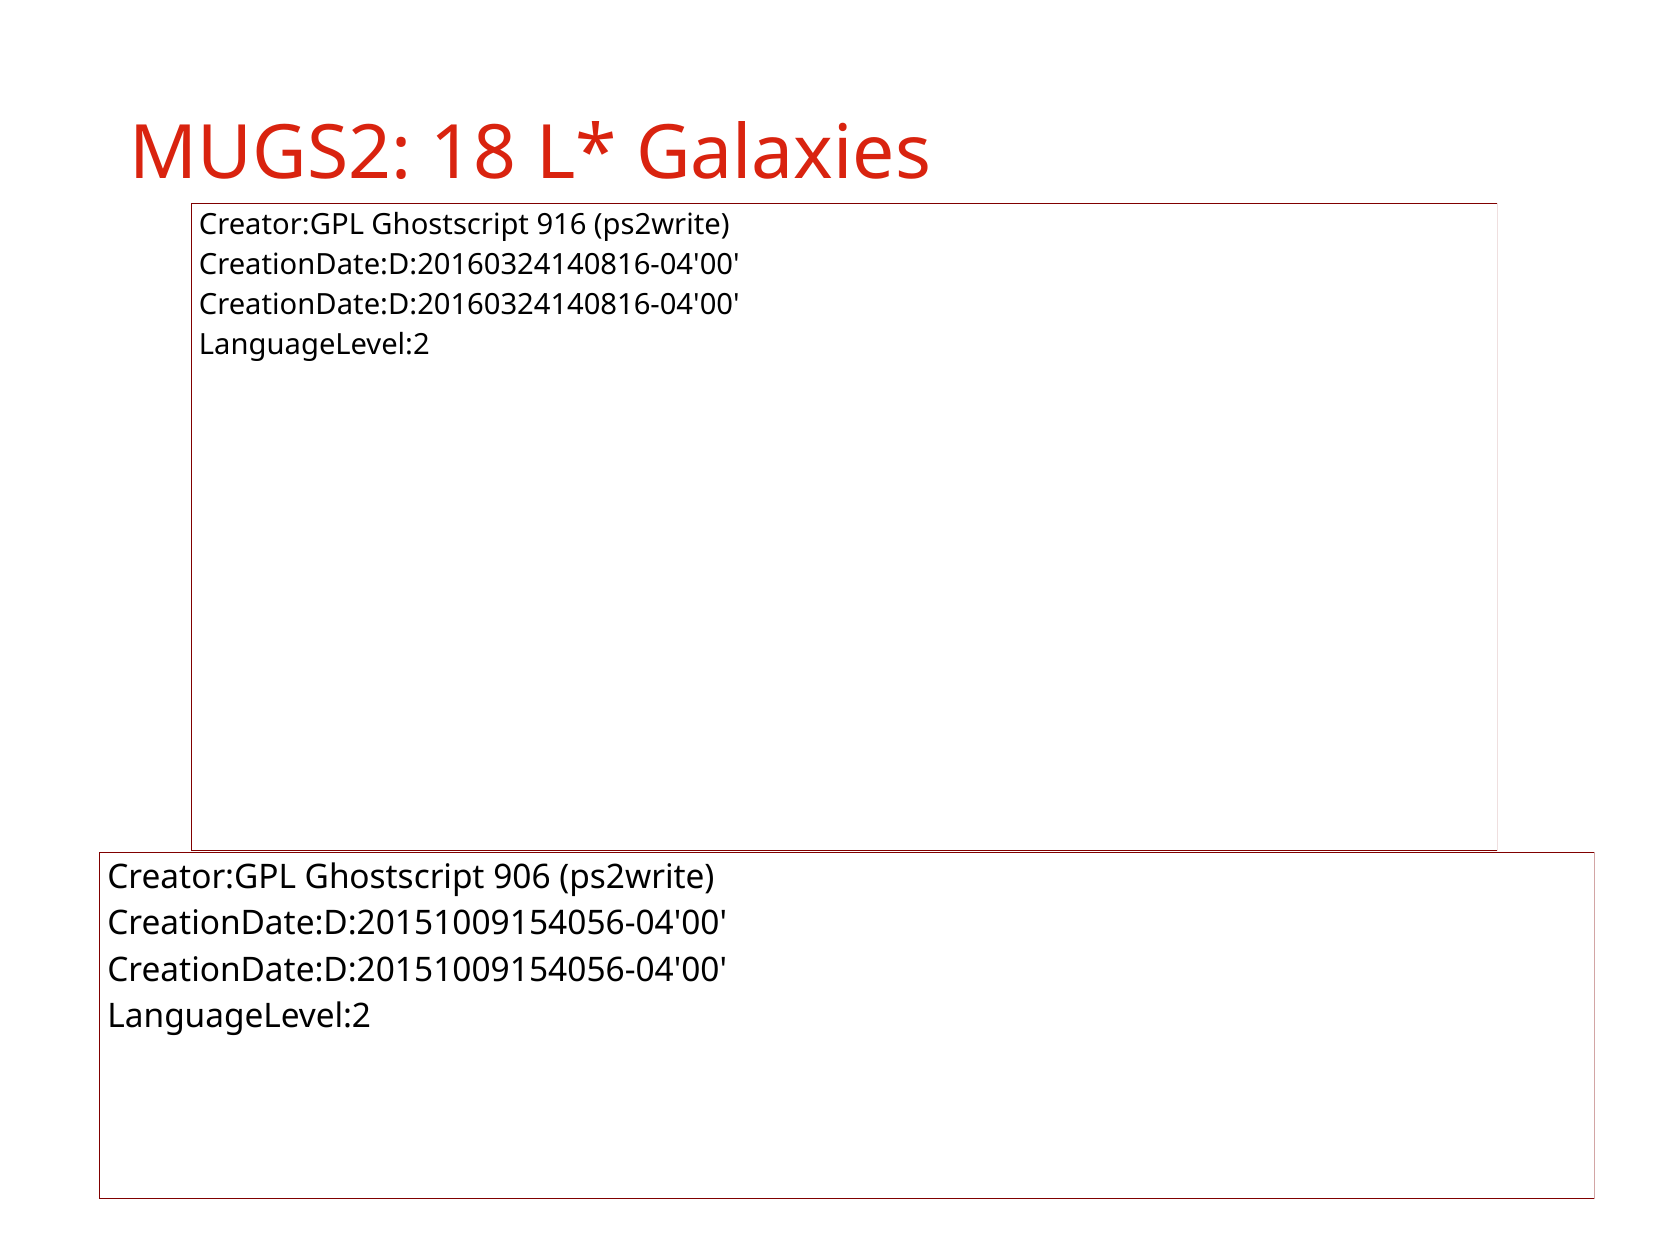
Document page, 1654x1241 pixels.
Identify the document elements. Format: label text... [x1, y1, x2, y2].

title MUGS2: 18 L* Galaxies [129, 86, 1518, 213]
picture [96, 201, 1595, 1199]
